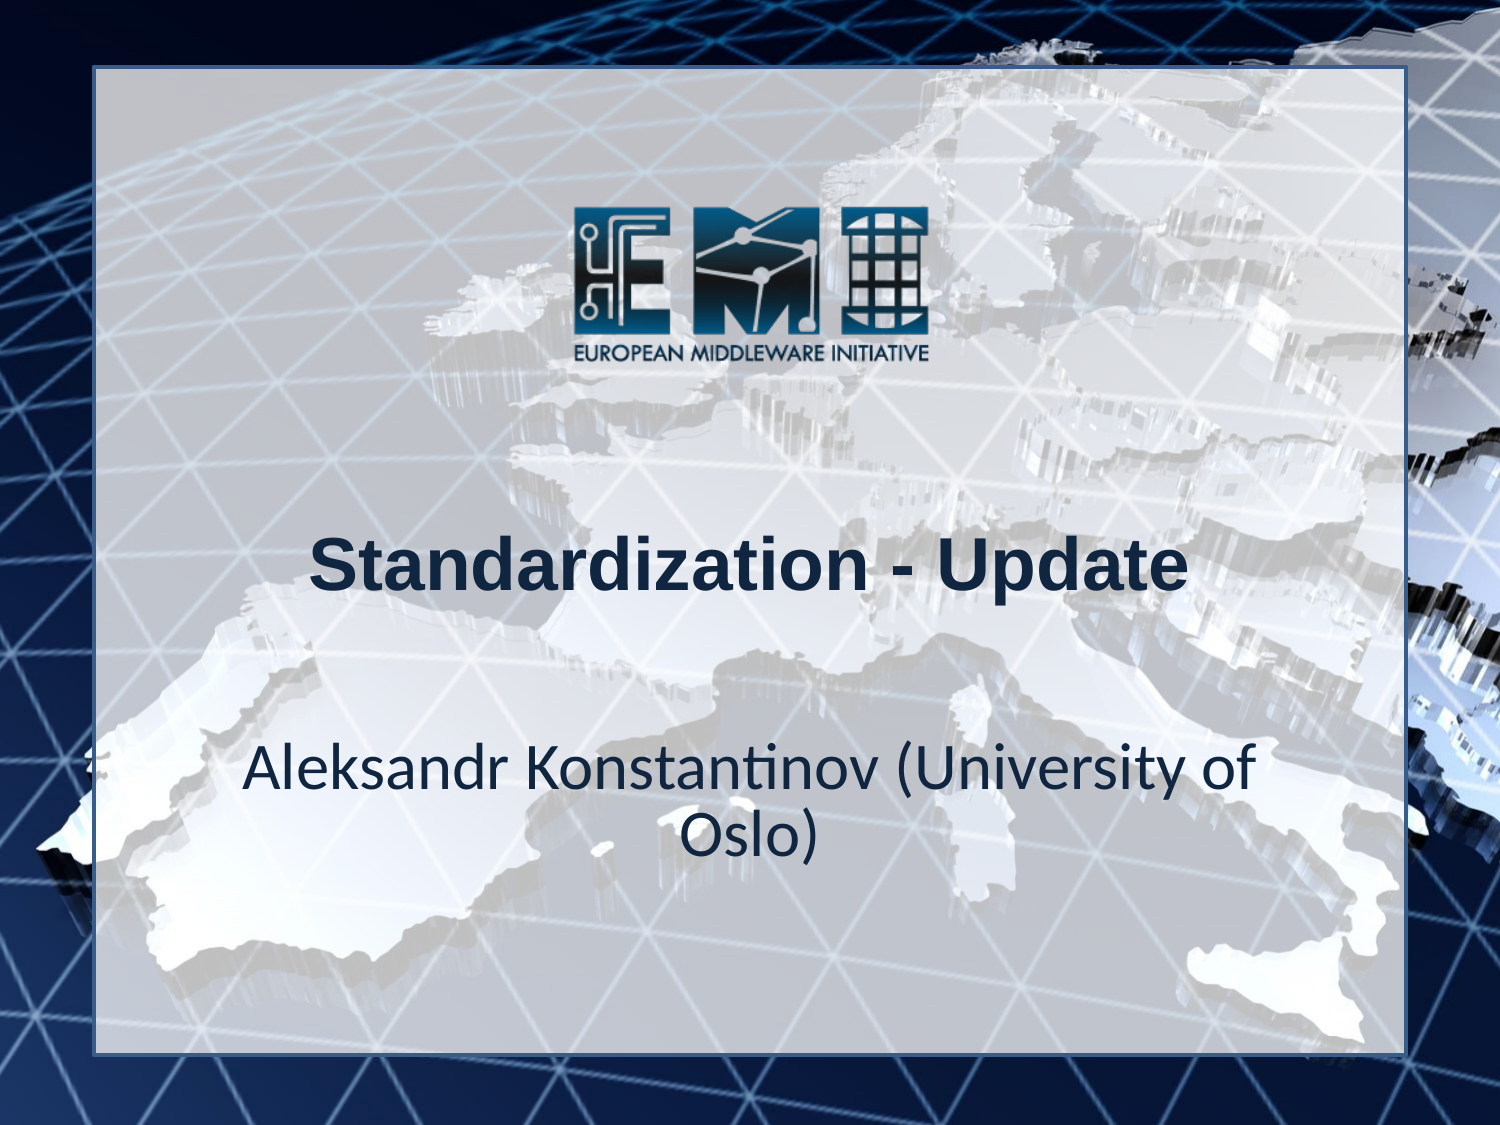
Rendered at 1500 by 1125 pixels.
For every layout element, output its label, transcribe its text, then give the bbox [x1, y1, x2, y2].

subtitle Aleksandr Konstantinov (University of Oslo) [225, 732, 1276, 1020]
picture [0, 0, 1500, 1125]
title Standardization - Update [112, 444, 1388, 686]
text_box [94, 67, 1406, 1055]
